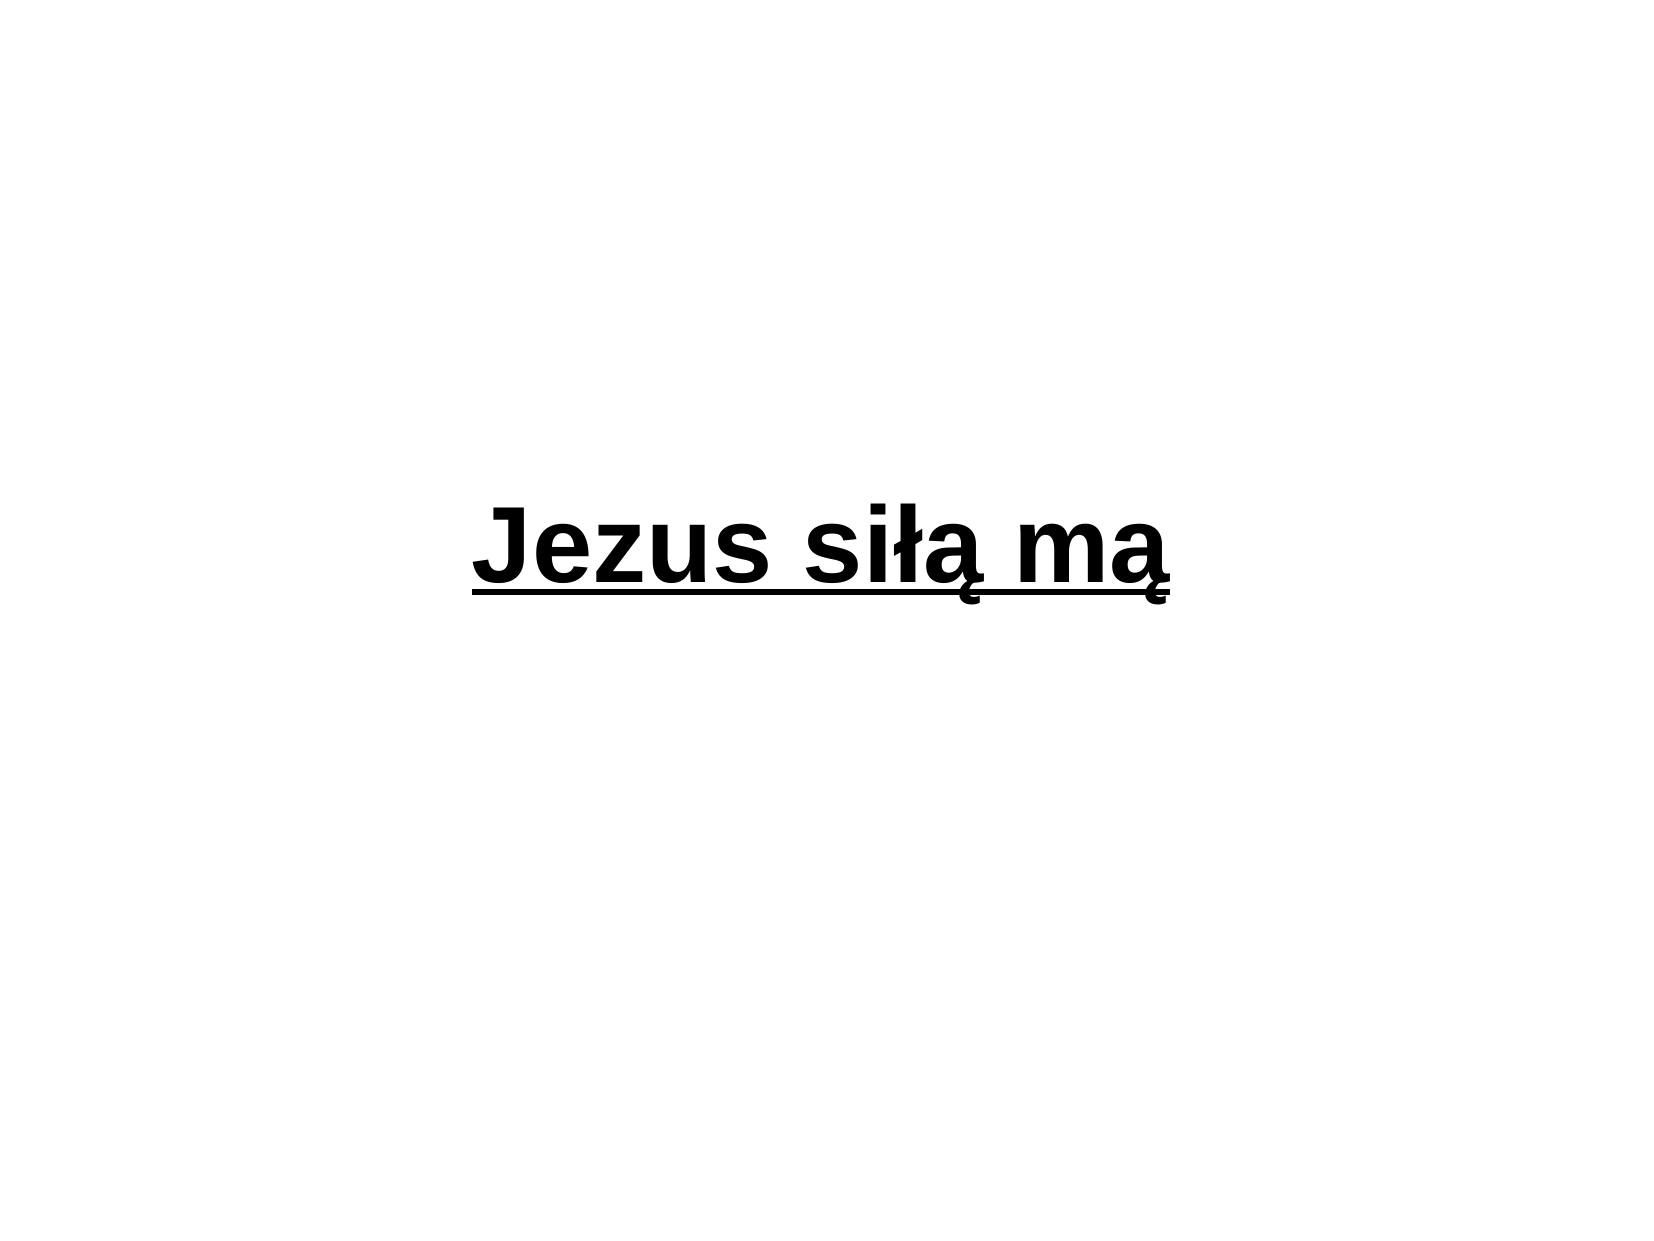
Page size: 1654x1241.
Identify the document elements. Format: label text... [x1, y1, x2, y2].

subtitle Jezus siłą mą [0, 0, 1642, 1241]
